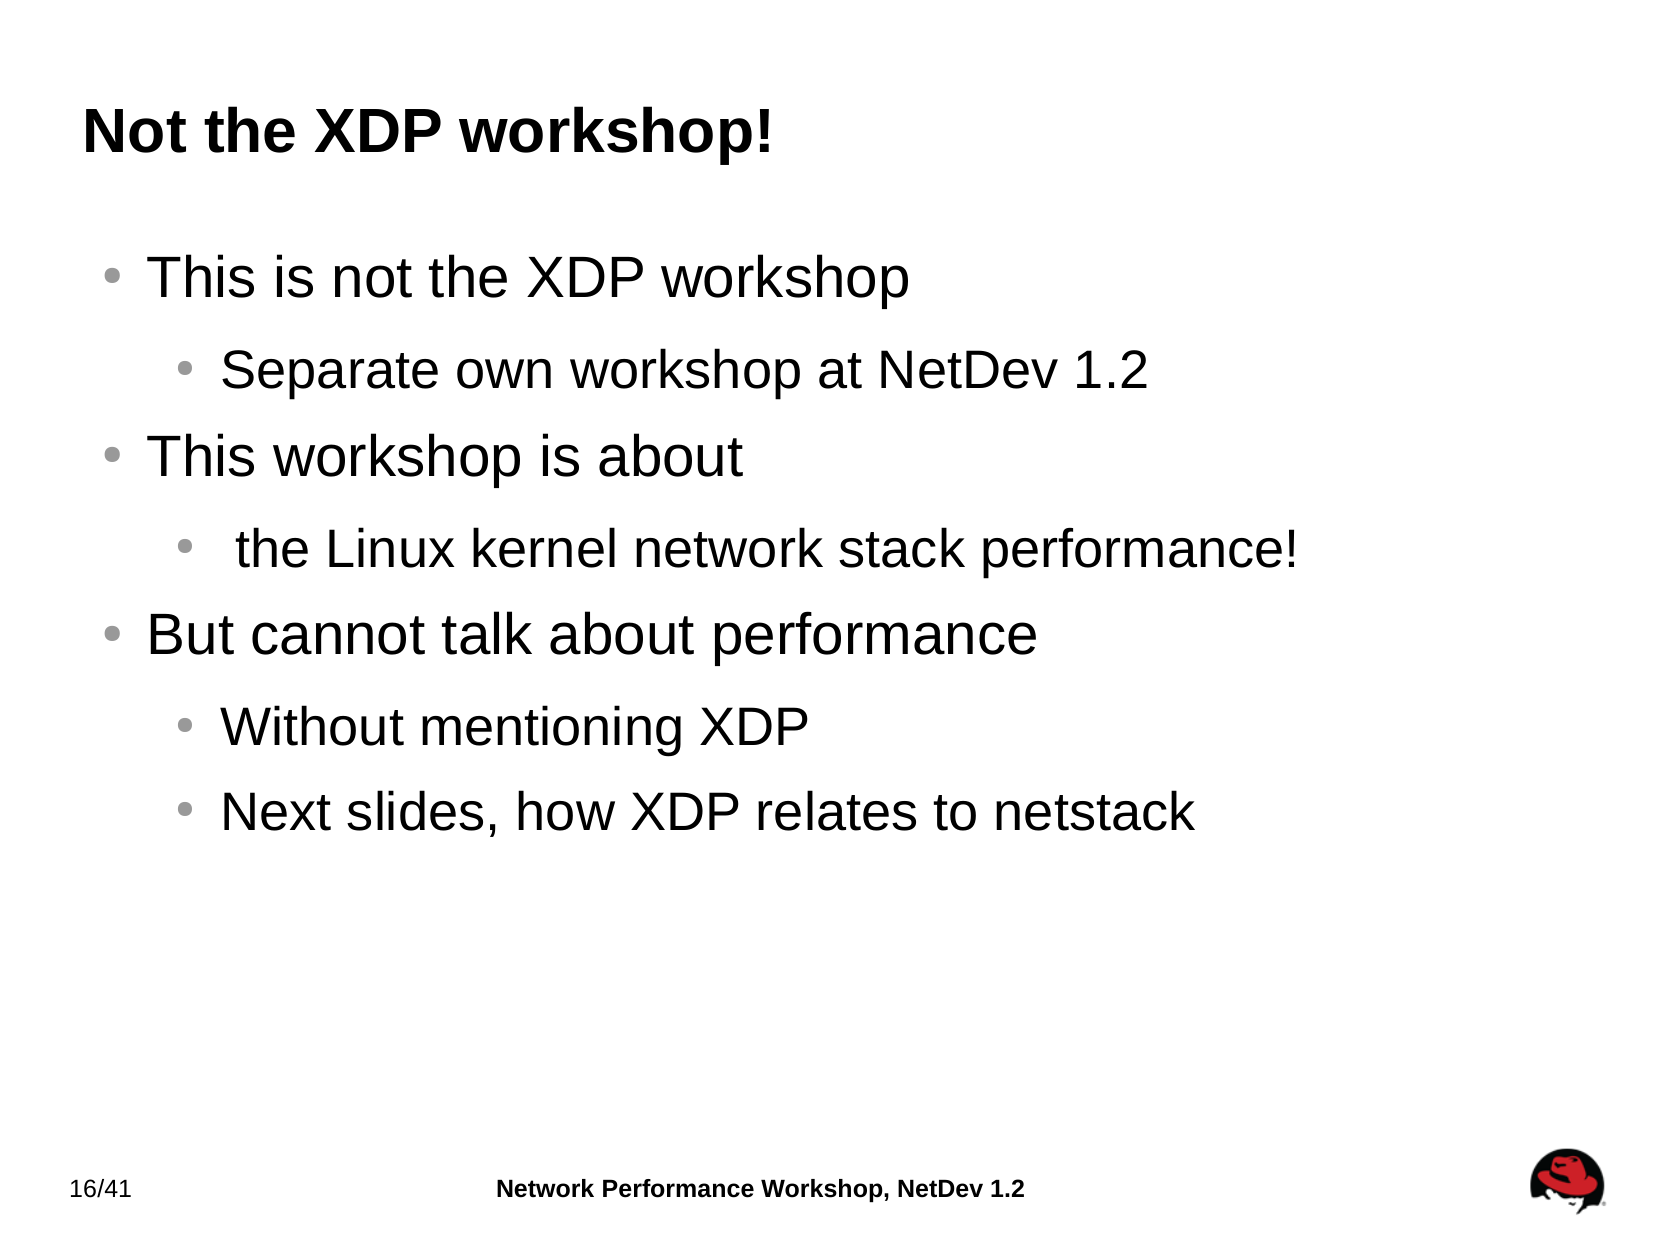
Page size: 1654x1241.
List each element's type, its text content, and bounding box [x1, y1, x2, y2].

list This is not the XDP workshop Separate own workshop at NetDev 1.2 This workshop is about the Linux kernel network stack performance! But cannot talk about performance Without mentioning XDP Next slides, how XDP relates to netstack [86, 244, 1575, 1039]
picture [1529, 1146, 1612, 1224]
title Not the XDP workshop! [82, 37, 1571, 226]
